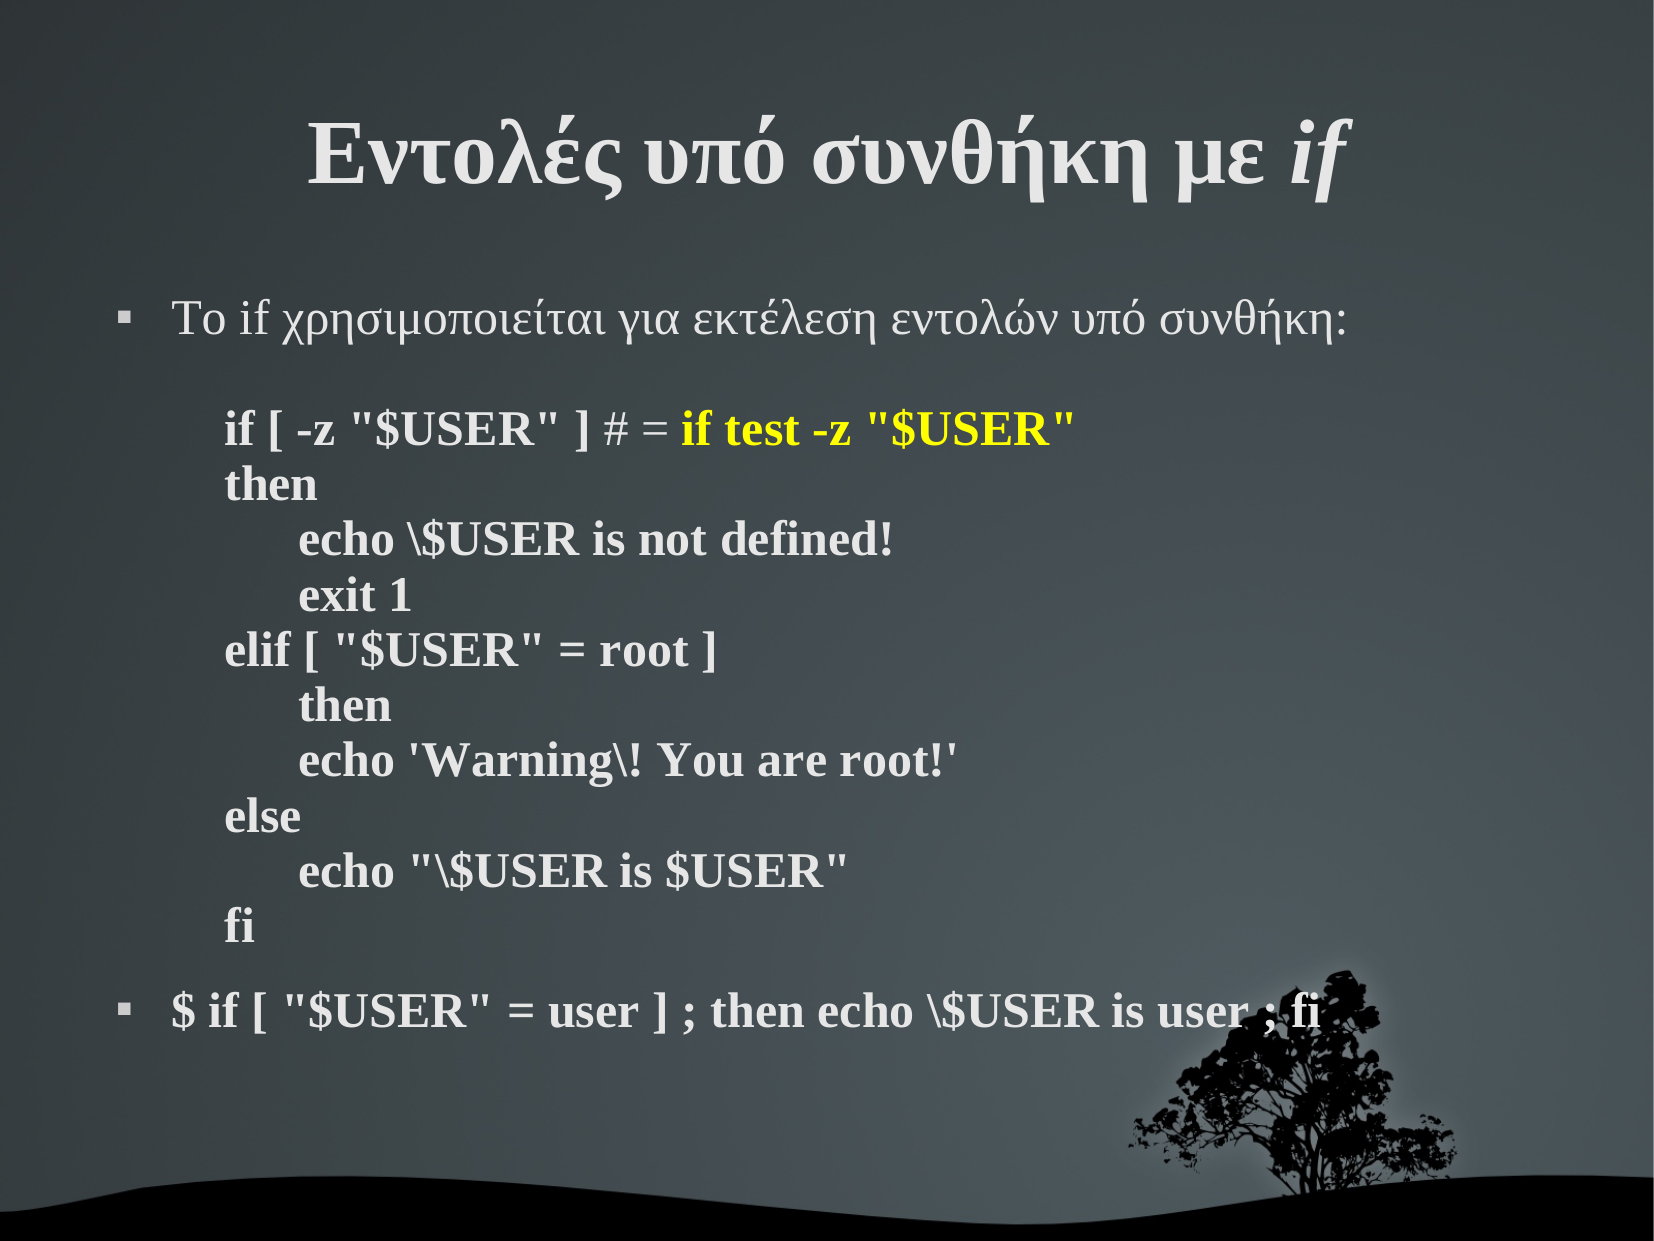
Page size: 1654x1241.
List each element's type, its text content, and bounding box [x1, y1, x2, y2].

picture [0, 0, 1654, 1241]
title Εντολές υπό συνθήκη με if [82, 49, 1571, 257]
list To if χρησιμοποιείται για εκτέλεση εντολών υπό συνθήκη: if [ -z "$USER" ] # = if test -z "$USER" then echo \$USER is not defined! exit 1 elif [ "$USER" = root ] then echo 'Warning\! You are root!' else echo "\$USER is $USER" fi $ if [ "$USER" = user ] ; then echo \$USER is user ; fi [82, 290, 1571, 1224]
